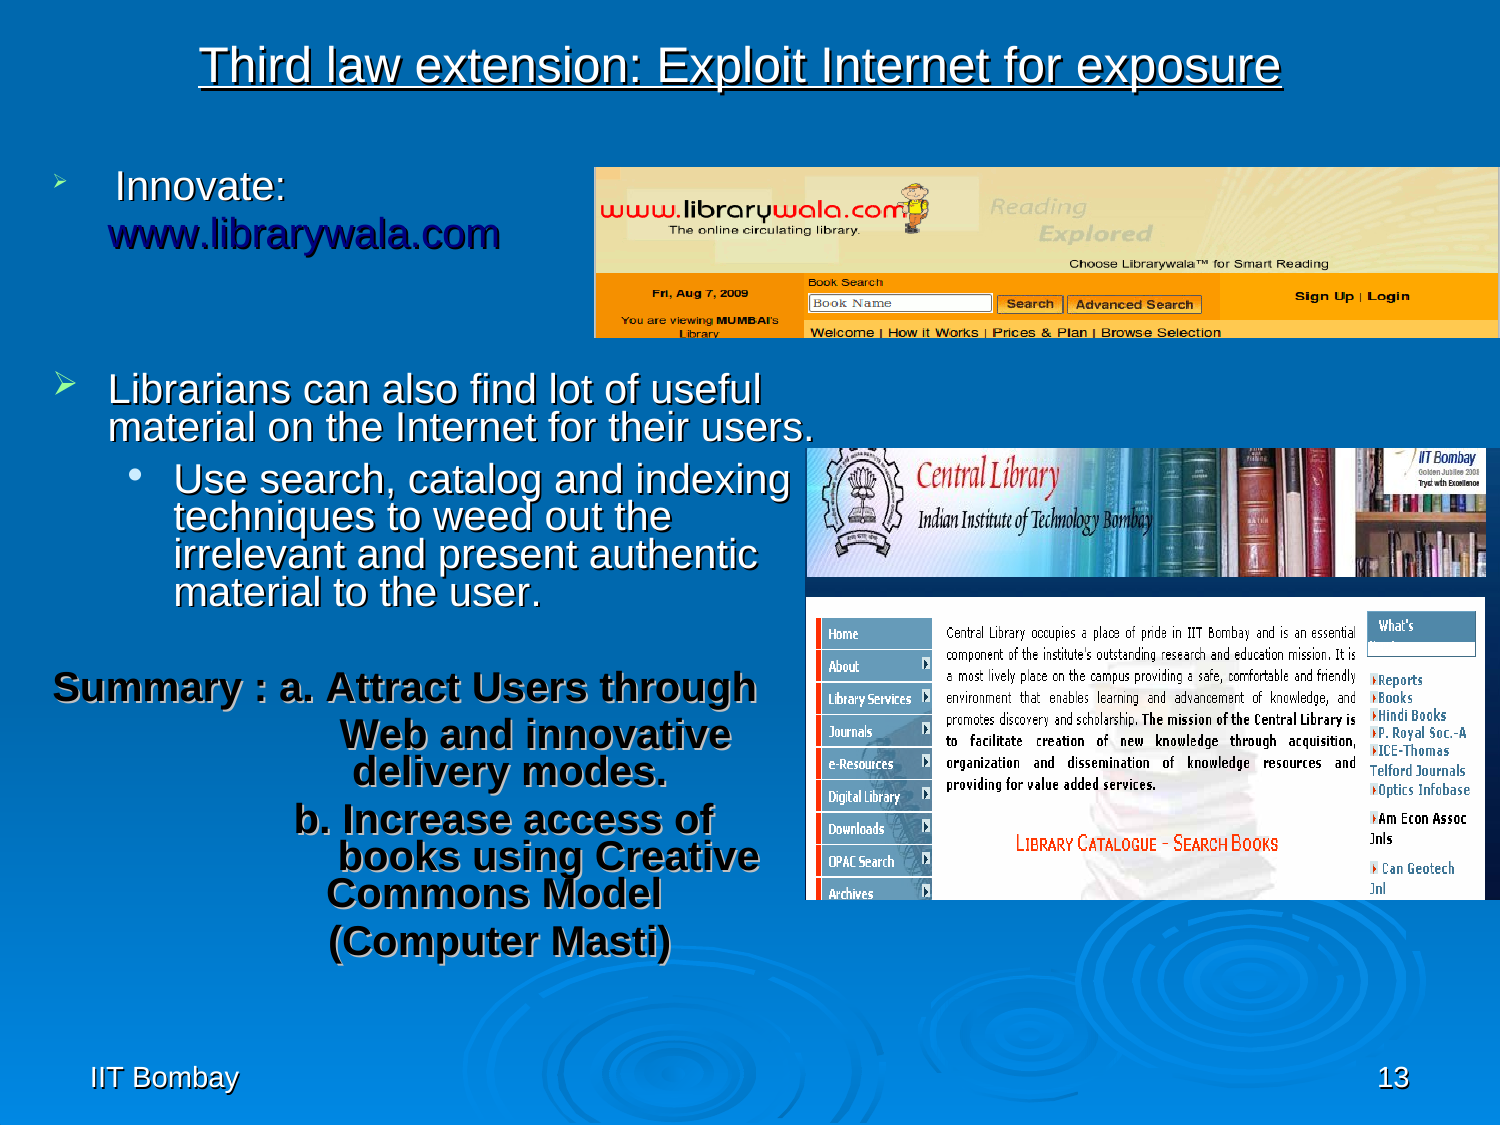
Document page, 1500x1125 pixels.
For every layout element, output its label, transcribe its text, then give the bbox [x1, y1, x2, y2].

picture [594, 167, 1500, 338]
list Innovate: www.librarywala.com Librarians can also find lot of useful material on the Internet for their users. Use search, catalog and indexing techniques to weed out the irrelevant and present authentic material to the user. Summary : a. Attract Users through Web and innovative delivery modes. b. Increase access of books using Creative Commons Model (Computer Masti) [37, 162, 838, 1125]
picture [805, 448, 1500, 901]
title Third law extension: Exploit Internet for exposure [87, 4, 1393, 167]
